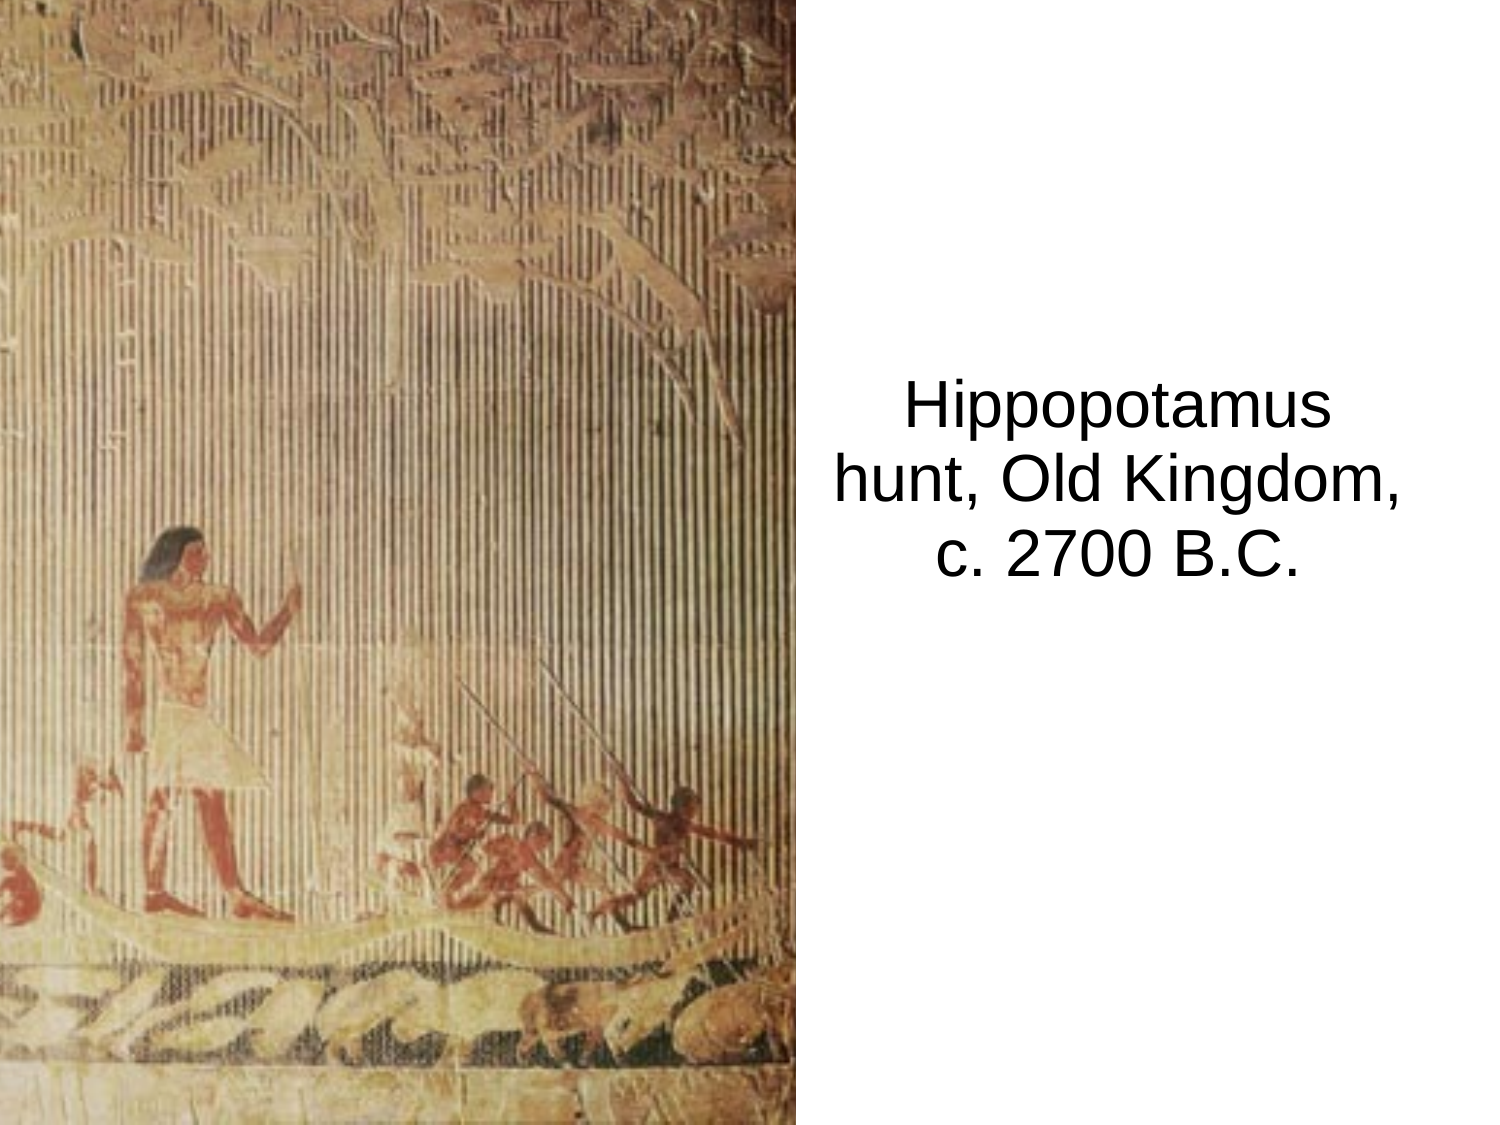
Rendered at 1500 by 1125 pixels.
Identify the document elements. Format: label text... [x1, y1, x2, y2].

title Hippopotamus hunt, Old Kingdom, c. 2700 B.C. [812, 45, 1426, 913]
picture [0, 0, 796, 1125]
